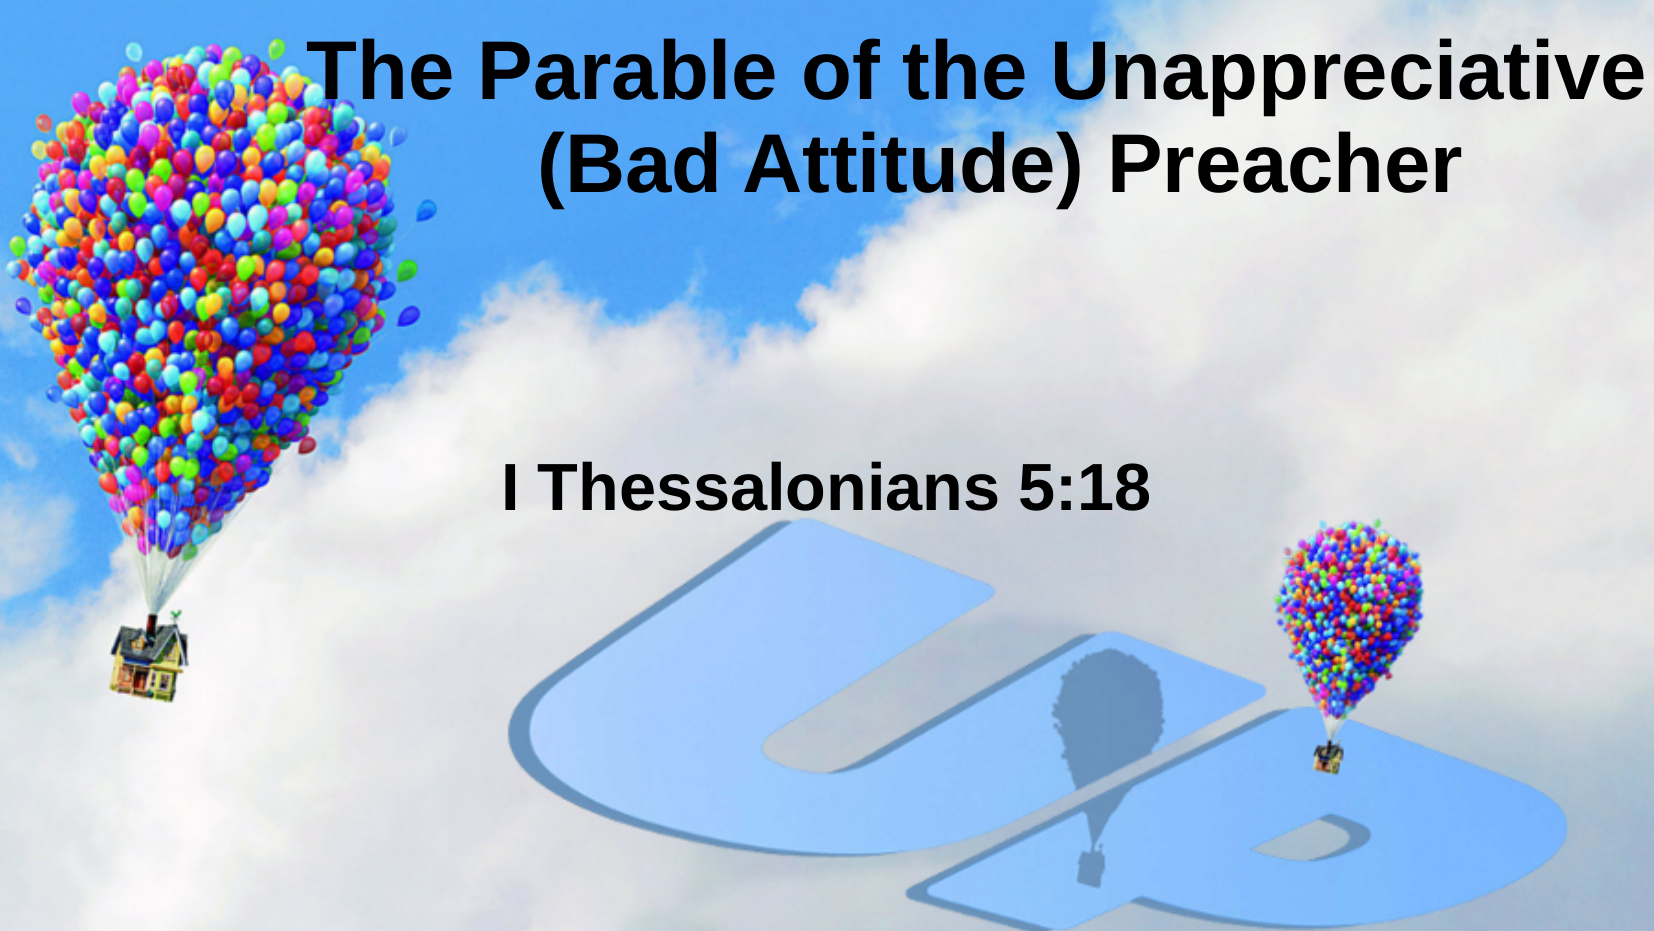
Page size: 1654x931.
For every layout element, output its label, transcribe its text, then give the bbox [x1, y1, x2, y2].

subtitle I Thessalonians 5:18 [82, 217, 1571, 758]
picture [0, 0, 1654, 931]
title The Parable of the Unappreciative (Bad Attitude) Preacher [300, 23, 1654, 211]
